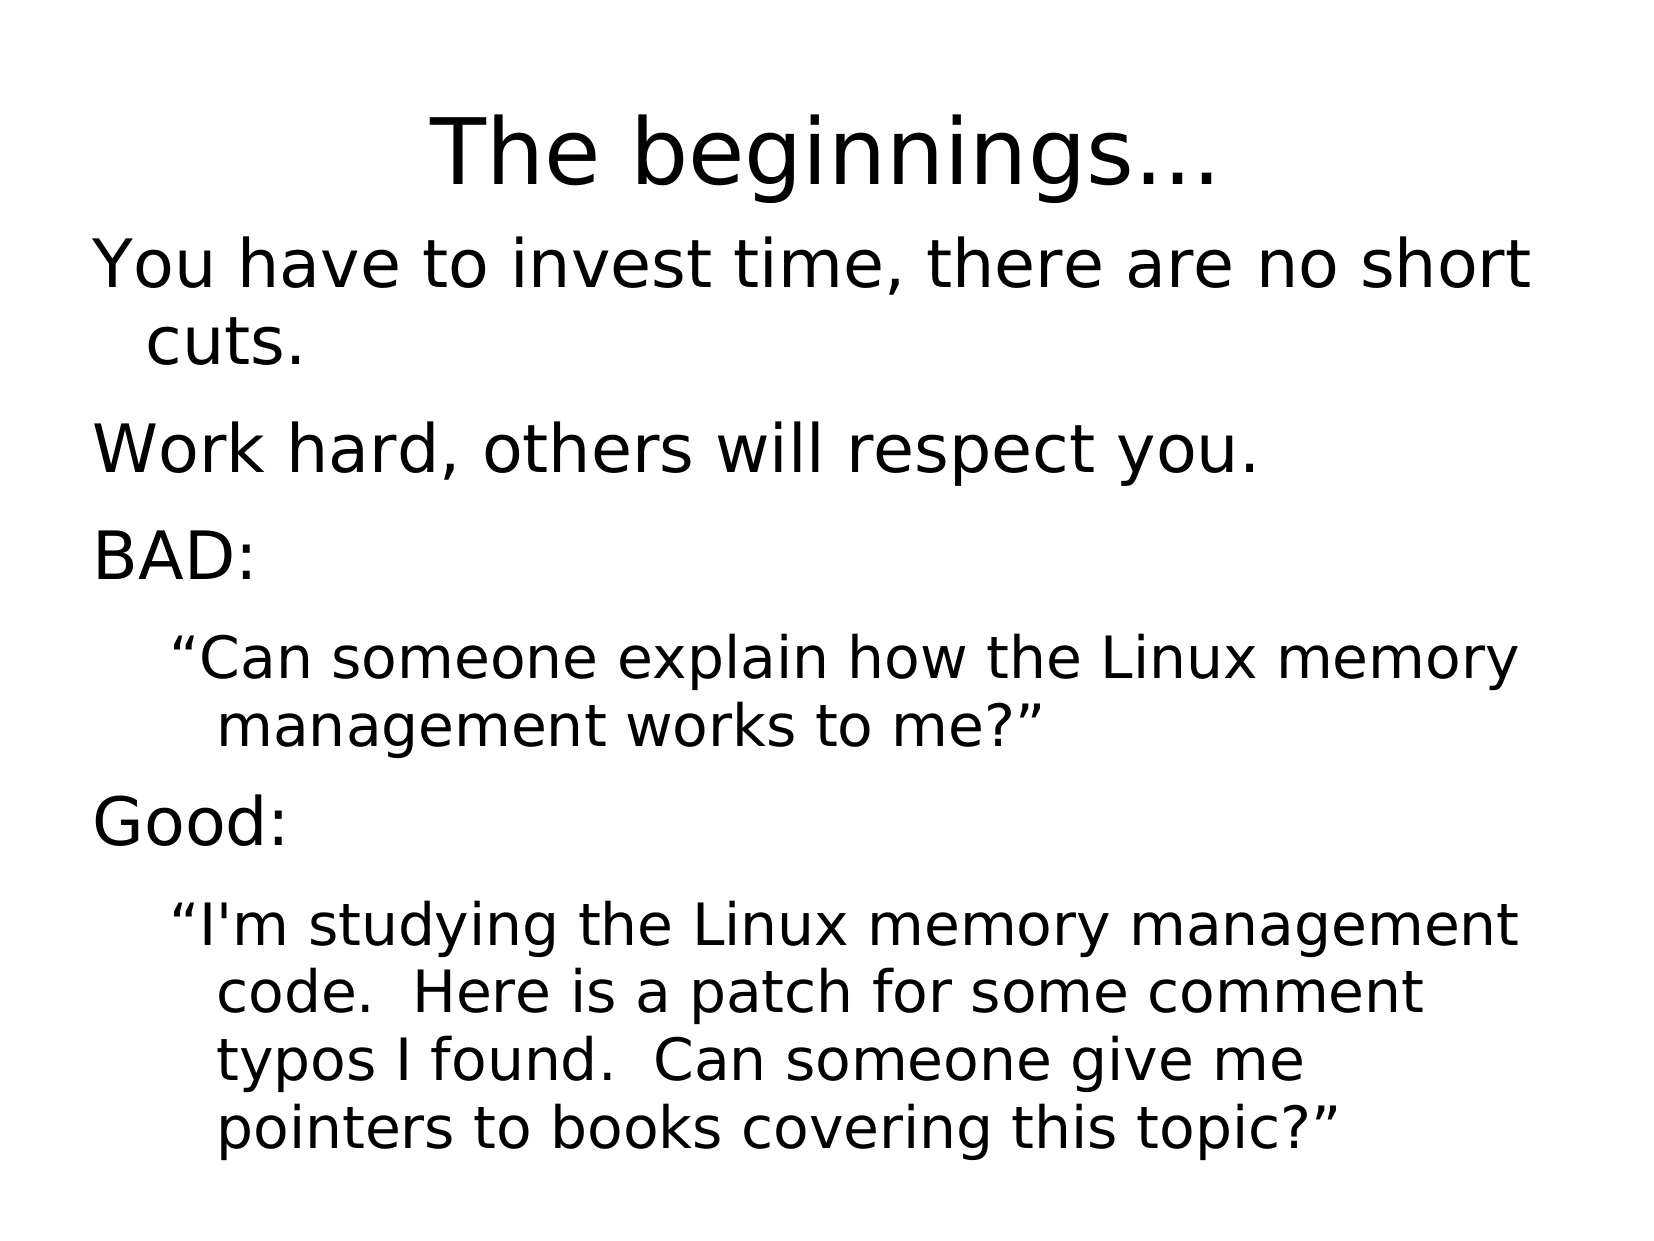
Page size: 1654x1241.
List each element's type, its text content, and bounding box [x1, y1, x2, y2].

list You have to invest time, there are no short cuts. Work hard, others will respect you. BAD: “Can someone explain how the Linux memory management works to me?” Good: “I'm studying the Linux memory management code. Here is a patch for some comment typos I found. Can someone give me pointers to books covering this topic?” [75, 225, 1564, 1161]
title The beginnings... [82, 49, 1571, 257]
